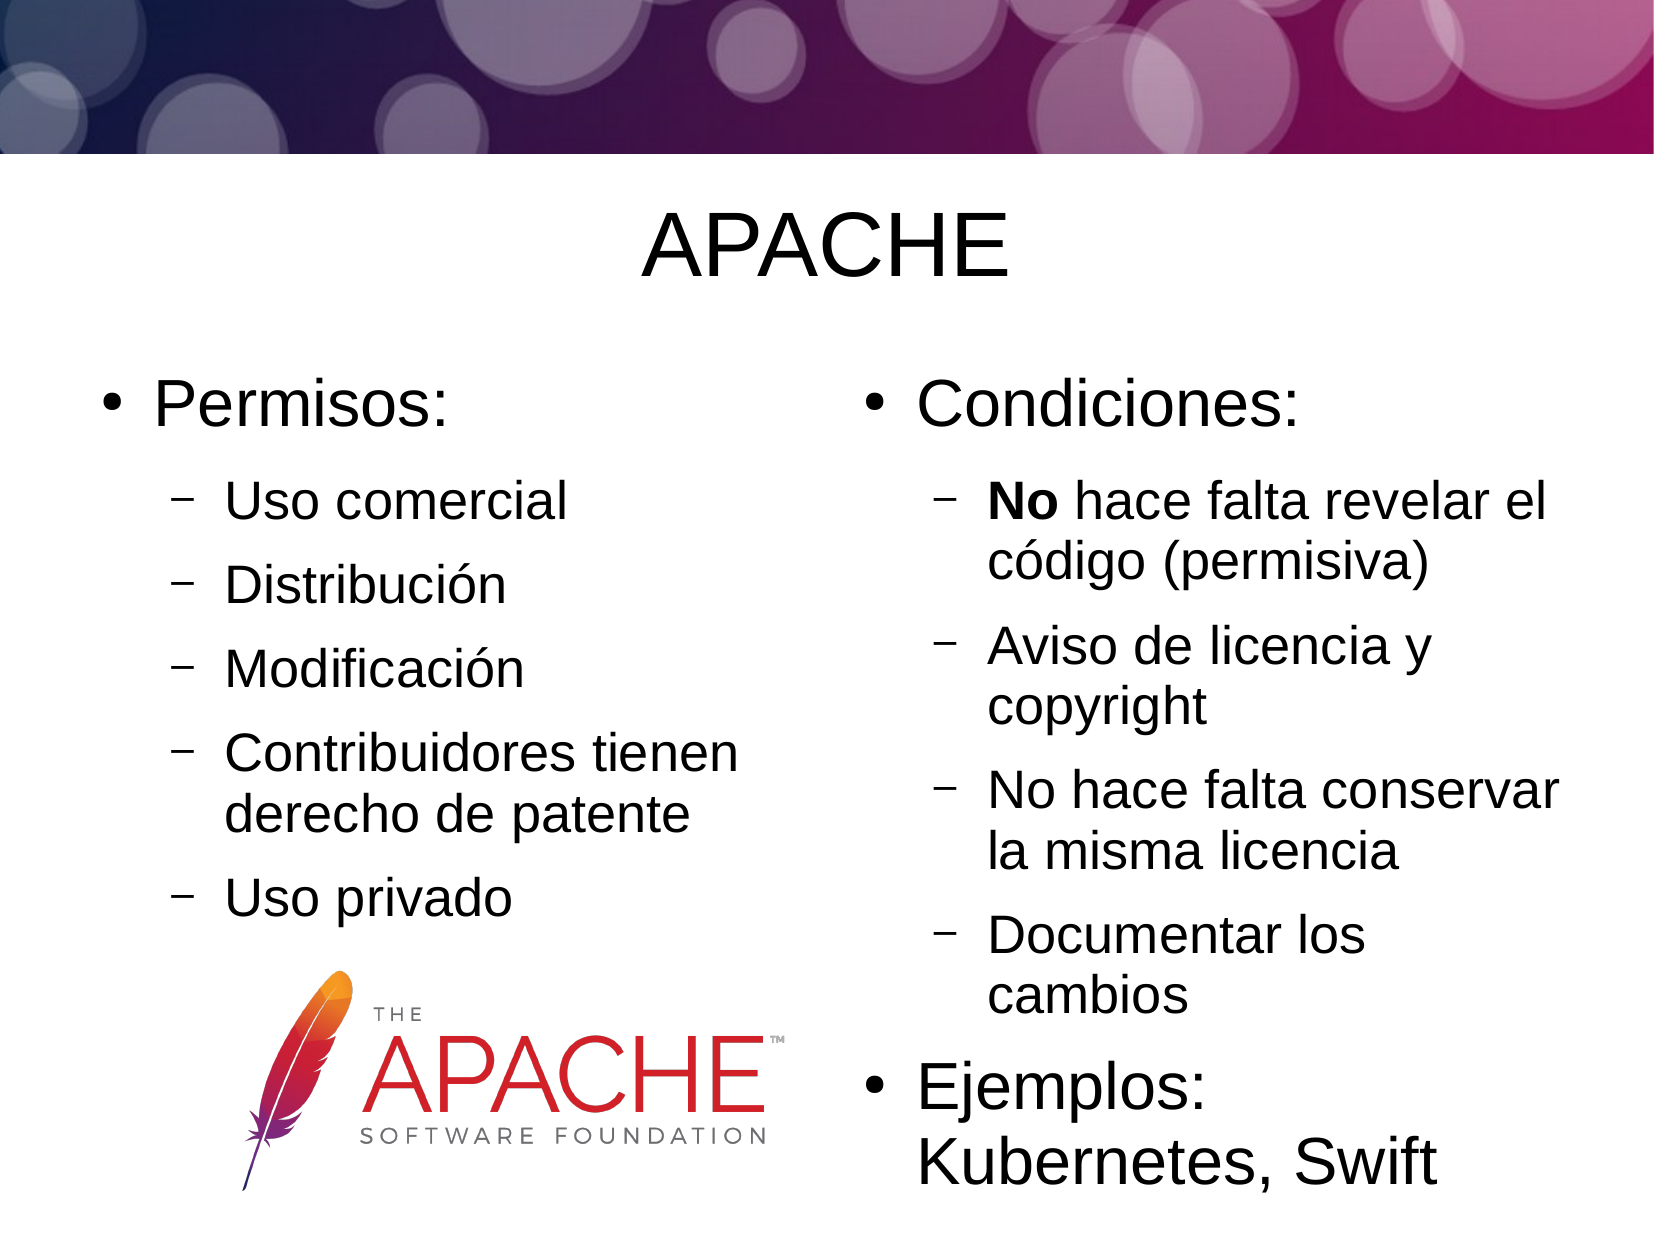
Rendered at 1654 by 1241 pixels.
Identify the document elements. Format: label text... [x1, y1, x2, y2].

list Permisos: Uso comercial Distribución Modificación Contribuidores tienen derecho de patente Uso privado [82, 366, 809, 1087]
list Condiciones: No hace falta revelar el código (permisiva) Aviso de licencia y copyright No hace falta conservar la misma licencia Documentar los cambios Ejemplos: Kubernetes, Swift [845, 366, 1572, 1087]
picture [0, 0, 1654, 154]
title APACHE [82, 159, 1571, 331]
picture [212, 933, 818, 1229]
